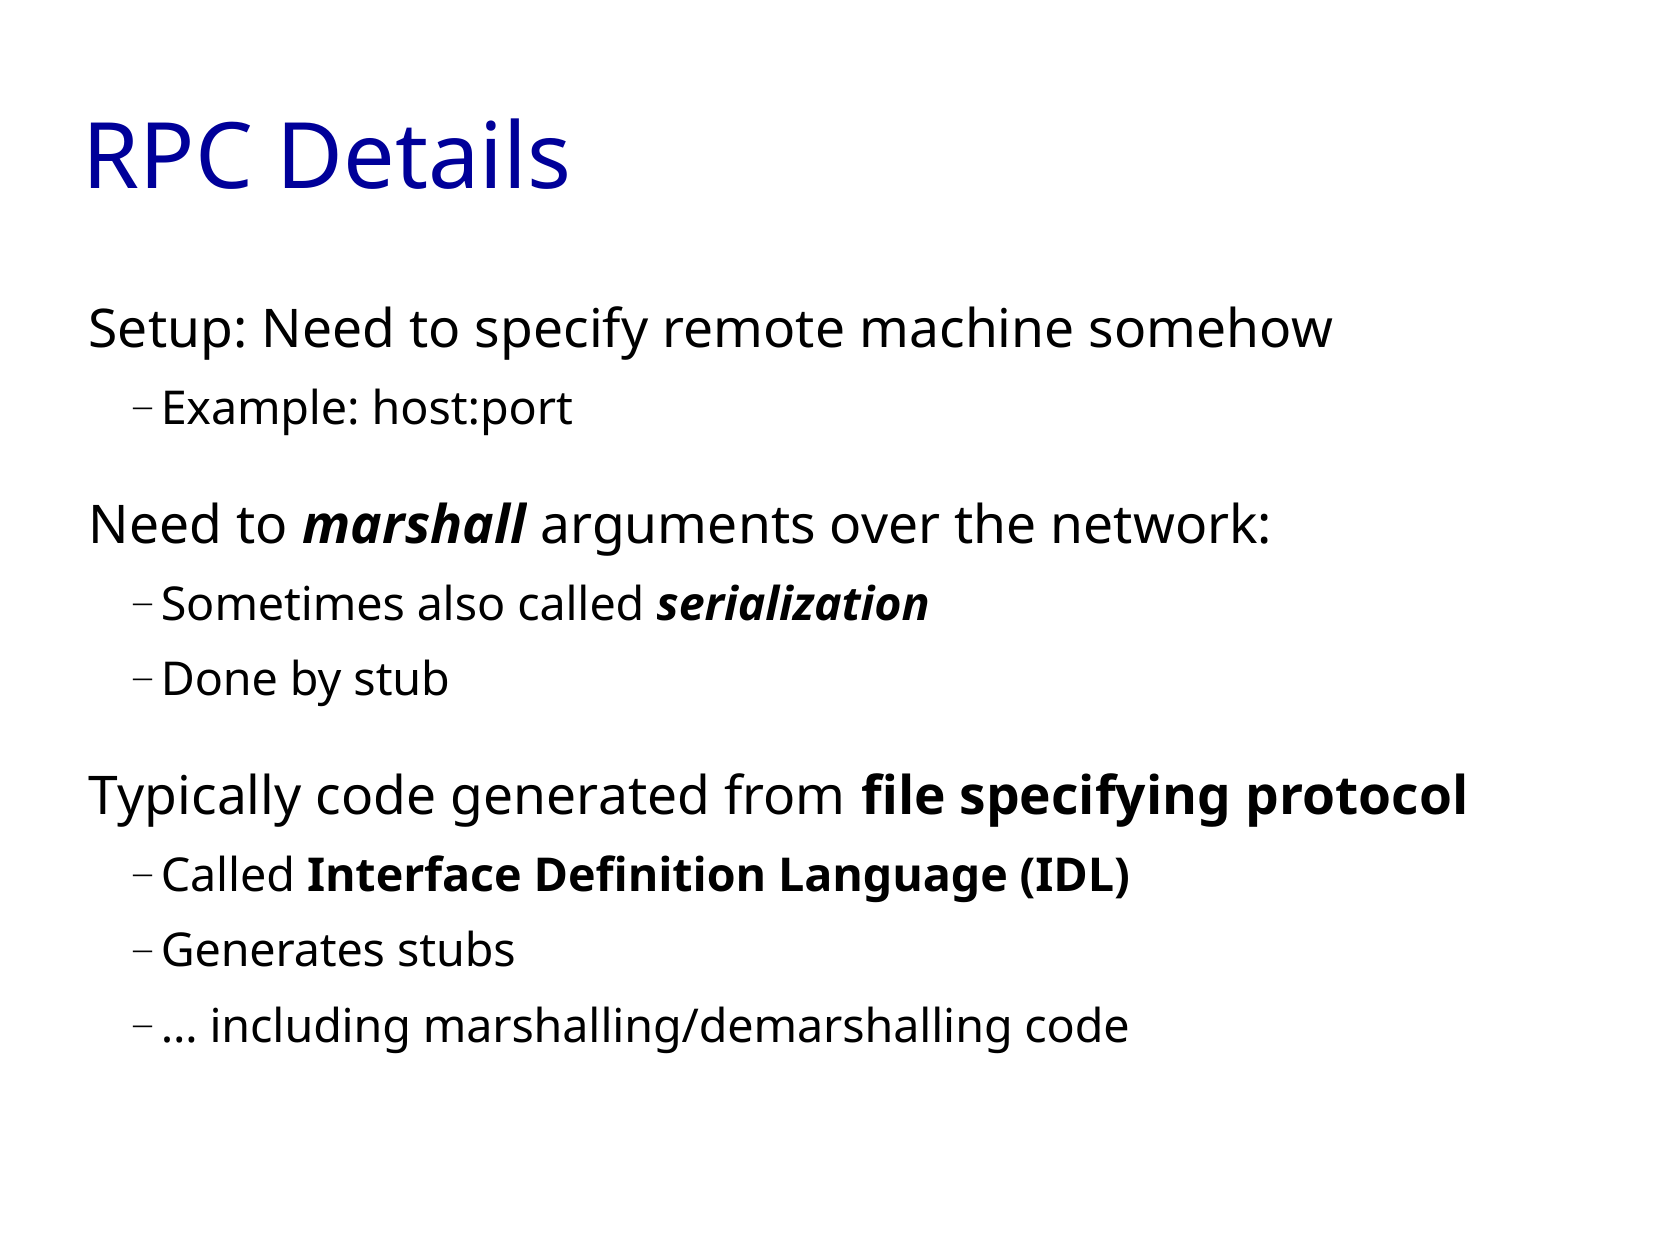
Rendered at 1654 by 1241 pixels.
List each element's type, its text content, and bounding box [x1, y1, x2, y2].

list Setup: Need to specify remote machine somehow Example: host:port Need to marshall arguments over the network: Sometimes also called serialization Done by stub Typically code generated from file specifying protocol Called Interface Definition Language (IDL) Generates stubs … including marshalling/demarshalling code [60, 290, 1571, 1186]
title RPC Details [82, 49, 1571, 257]
